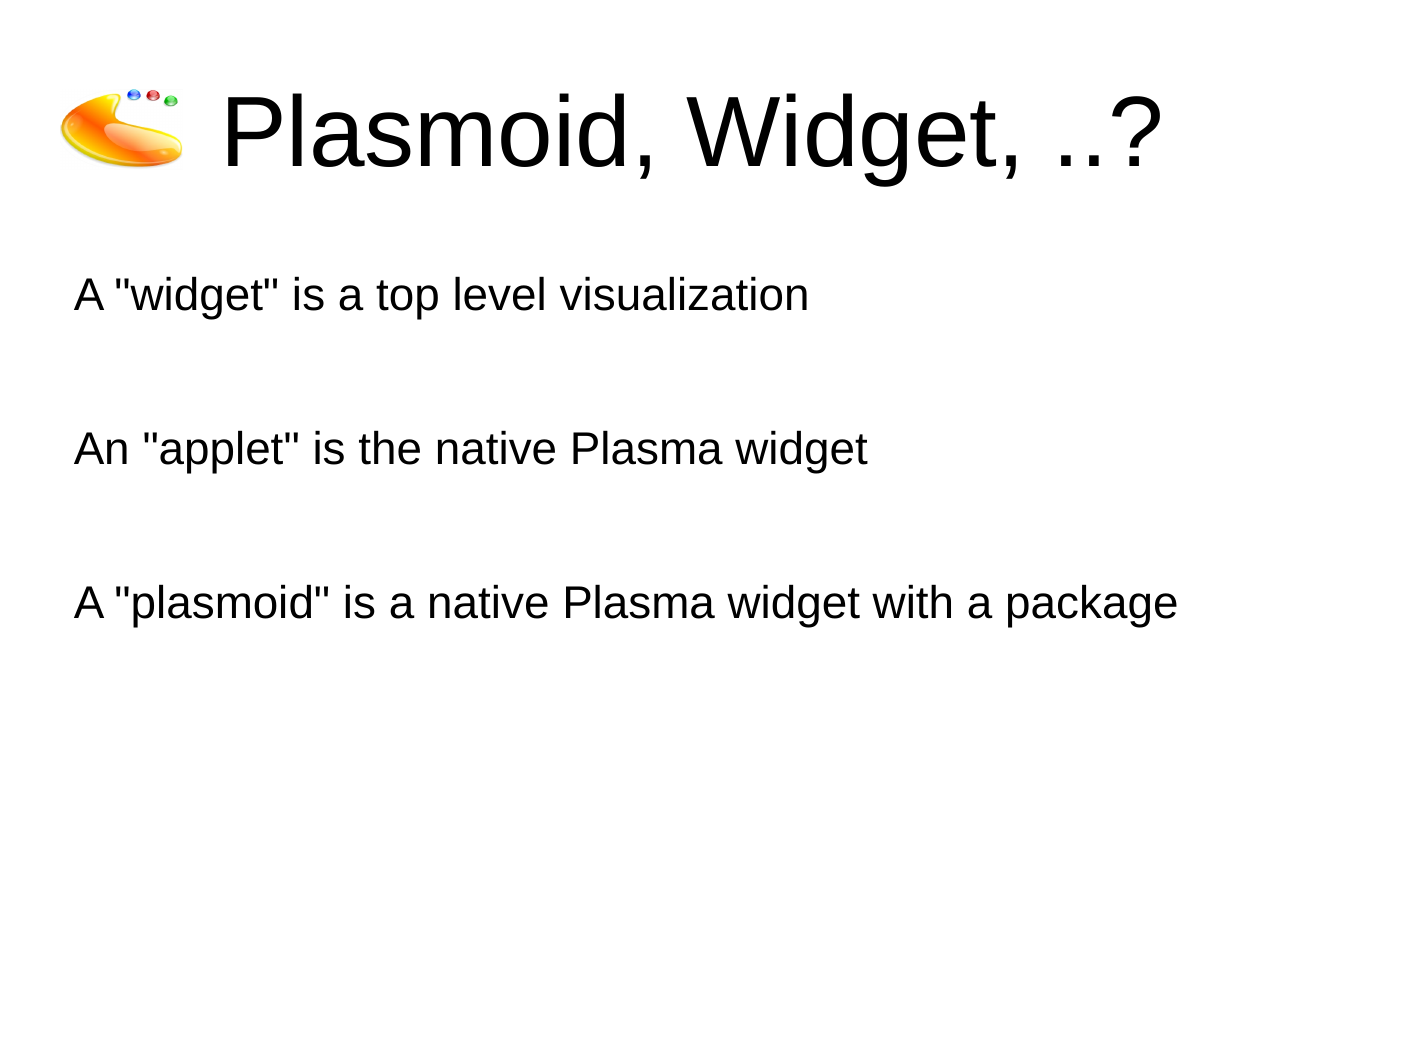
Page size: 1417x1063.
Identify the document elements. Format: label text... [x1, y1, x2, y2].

text_box Plasmoid, Widget, ..? [205, 68, 1358, 188]
picture [60, 89, 183, 170]
text_box A "widget" is a top level visualization An "applet" is the native Plasma widget A "plasmoid" is a native Plasma widget with a package [59, 236, 1417, 1063]
